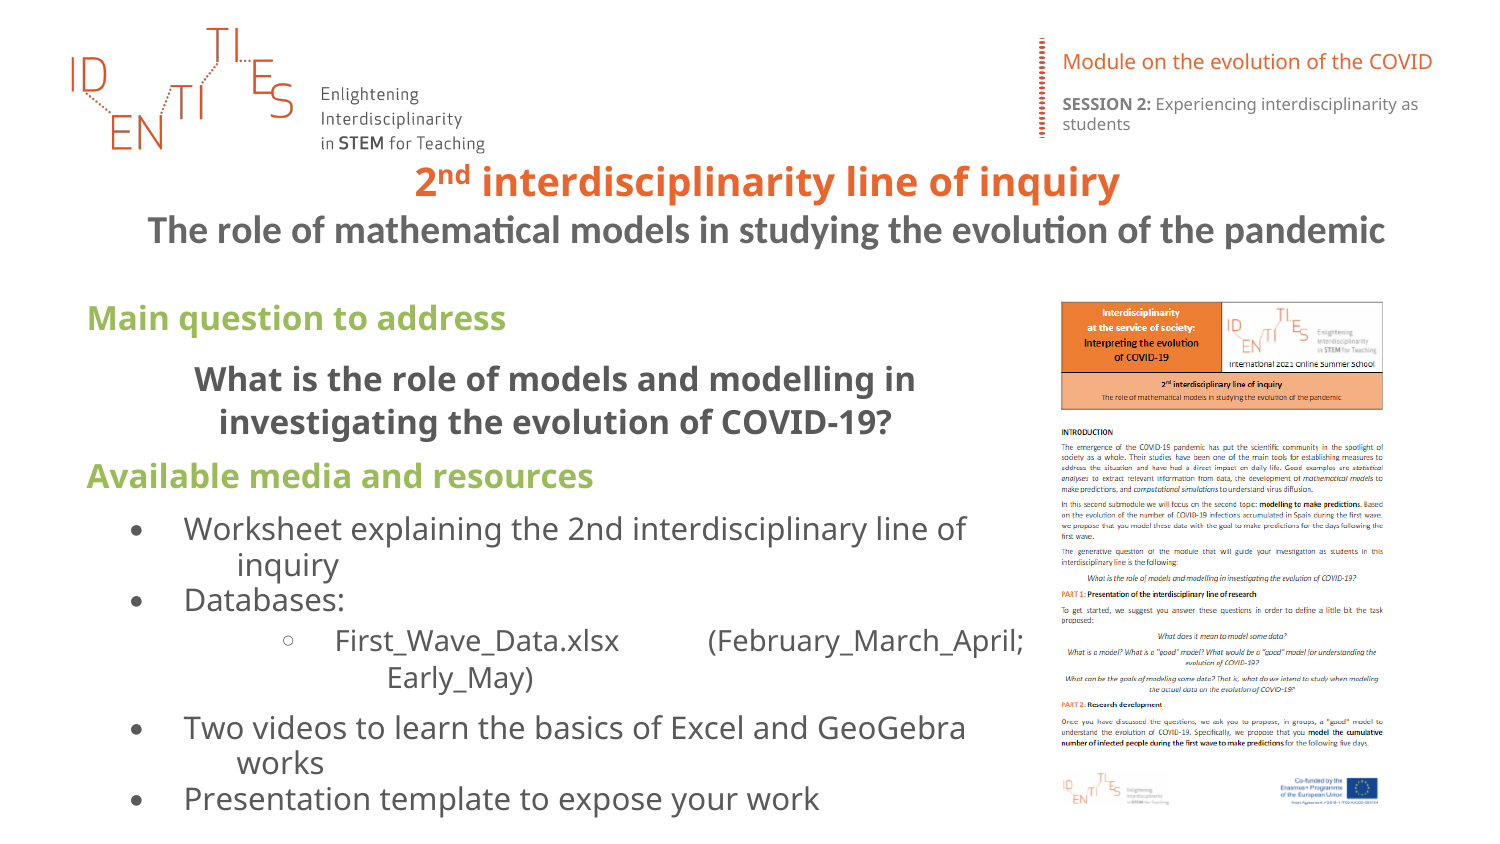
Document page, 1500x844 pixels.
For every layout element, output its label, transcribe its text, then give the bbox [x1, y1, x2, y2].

picture [1047, 281, 1399, 827]
picture [1039, 38, 1048, 138]
subtitle Main question to address What is the role of models and modelling in investigating the evolution of COVID-19? Available media and resources Worksheet explaining the 2nd interdisciplinary line of inquiry Databases: First_Wave_Data.xlsx (February_March_April; Early_May) Two videos to learn the basics of Excel and GeoGebra works Presentation template to expose your work [71, 292, 1040, 792]
picture [71, 24, 485, 157]
text_box Module on the evolution of the COVID SESSION 2: Experiencing interdisciplinarity as students [1047, 41, 1500, 135]
title 2nd interdisciplinarity line of inquiry The role of mathematical models in studying the evolution of the pandemic [107, 93, 1428, 316]
